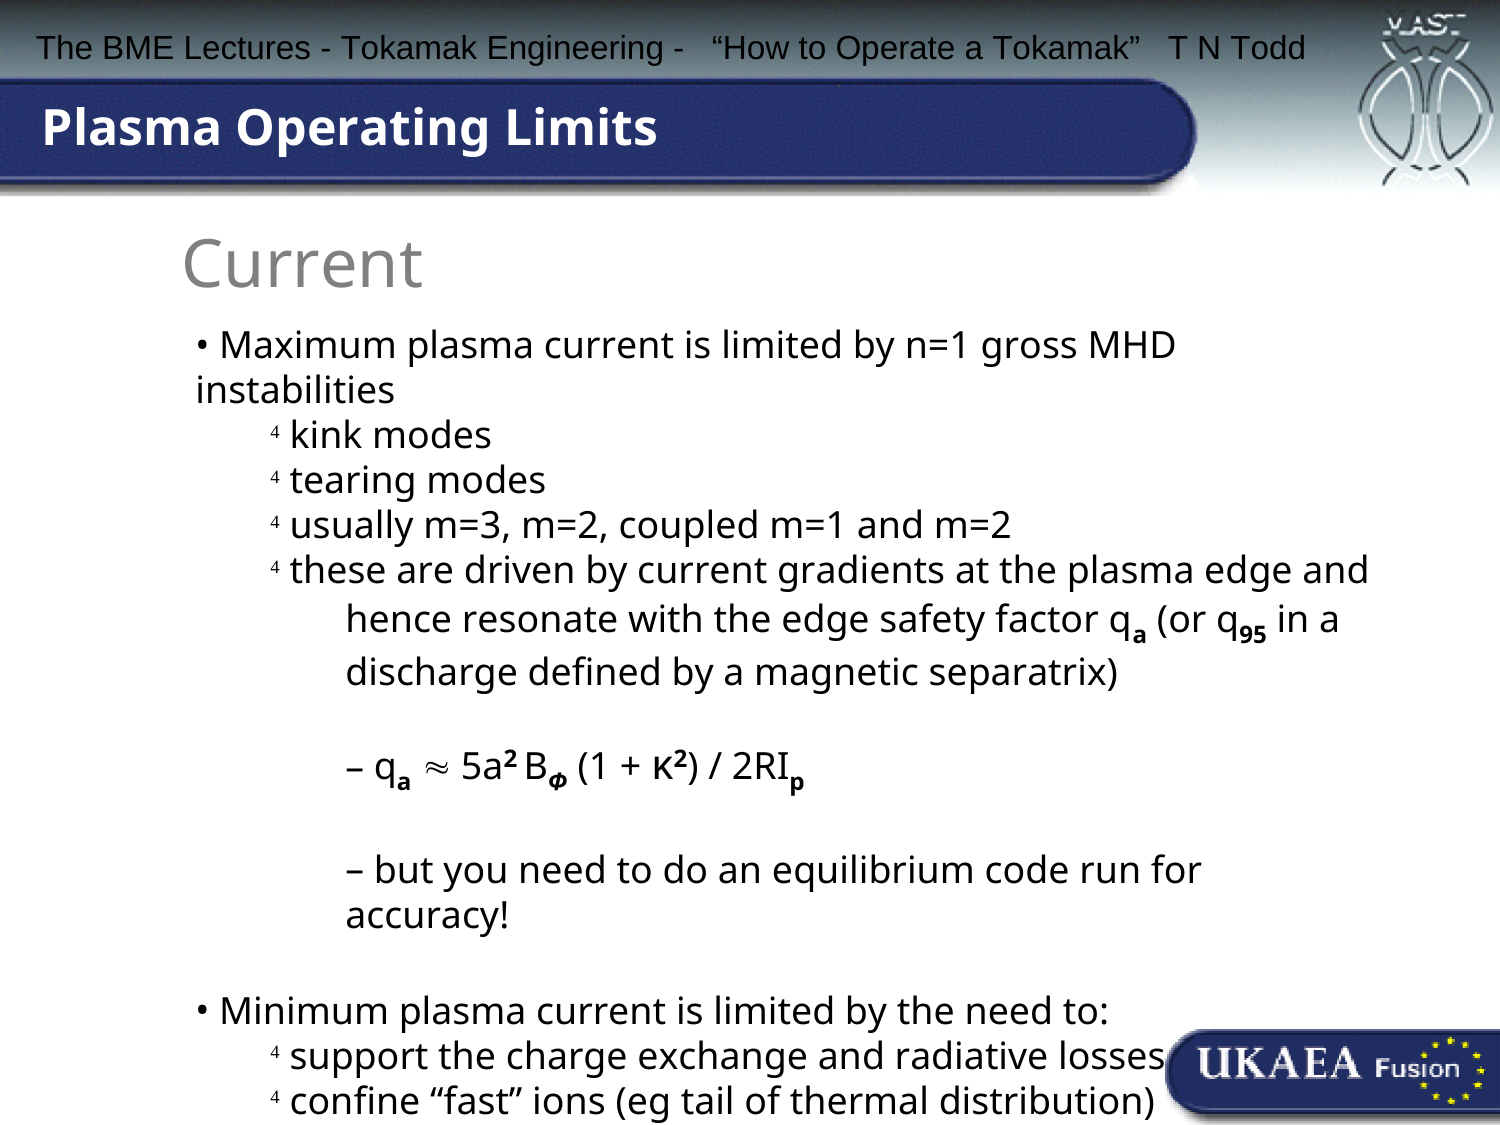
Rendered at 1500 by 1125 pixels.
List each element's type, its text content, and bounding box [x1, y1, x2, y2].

text_box Plasma Operating Limits [26, 88, 674, 164]
text_box Current [167, 212, 439, 309]
picture [0, 0, 1500, 202]
text_box The BME Lectures - Tokamak Engineering - “How to Operate a Tokamak” T N Todd [0, 18, 1323, 60]
text_box Maximum plasma current is limited by n=1 gross MHD instabilities kink modes tearing modes usually m=3, m=2, coupled m=1 and m=2 these are driven by current gradients at the plasma edge and hence resonate with the edge safety factor qa (or q95 in a discharge defined by a magnetic separatrix) qa  5a2 BΦ (1 + κ2) / 2RIp but you need to do an equilibrium code run for accuracy! Minimum plasma current is limited by the need to: support the charge exchange and radiative losses confine “fast” ions (eg tail of thermal distribution) provide adequate energy confinement time [180, 313, 1391, 1125]
picture [1391, 1029, 1500, 1125]
